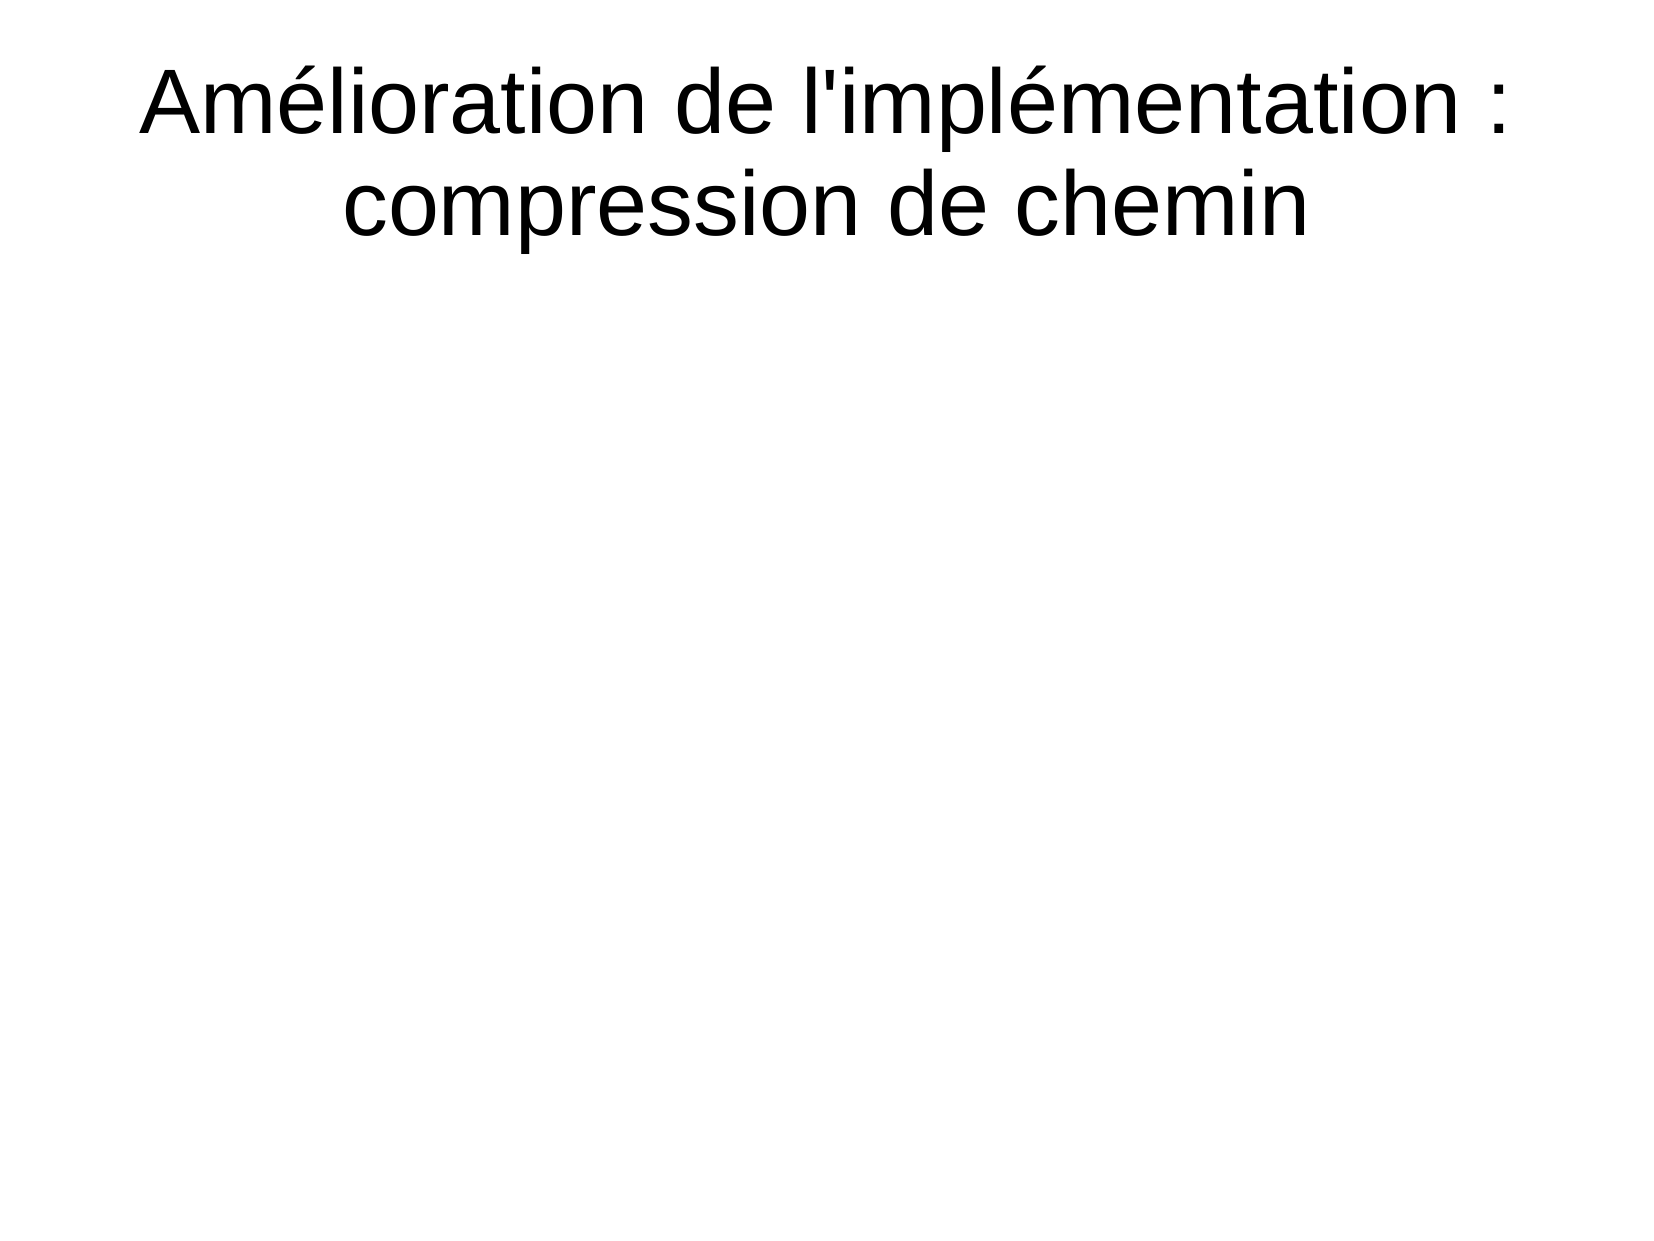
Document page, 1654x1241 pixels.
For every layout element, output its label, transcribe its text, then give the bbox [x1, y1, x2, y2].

title Amélioration de l'implémentation : compression de chemin [82, 49, 1571, 257]
